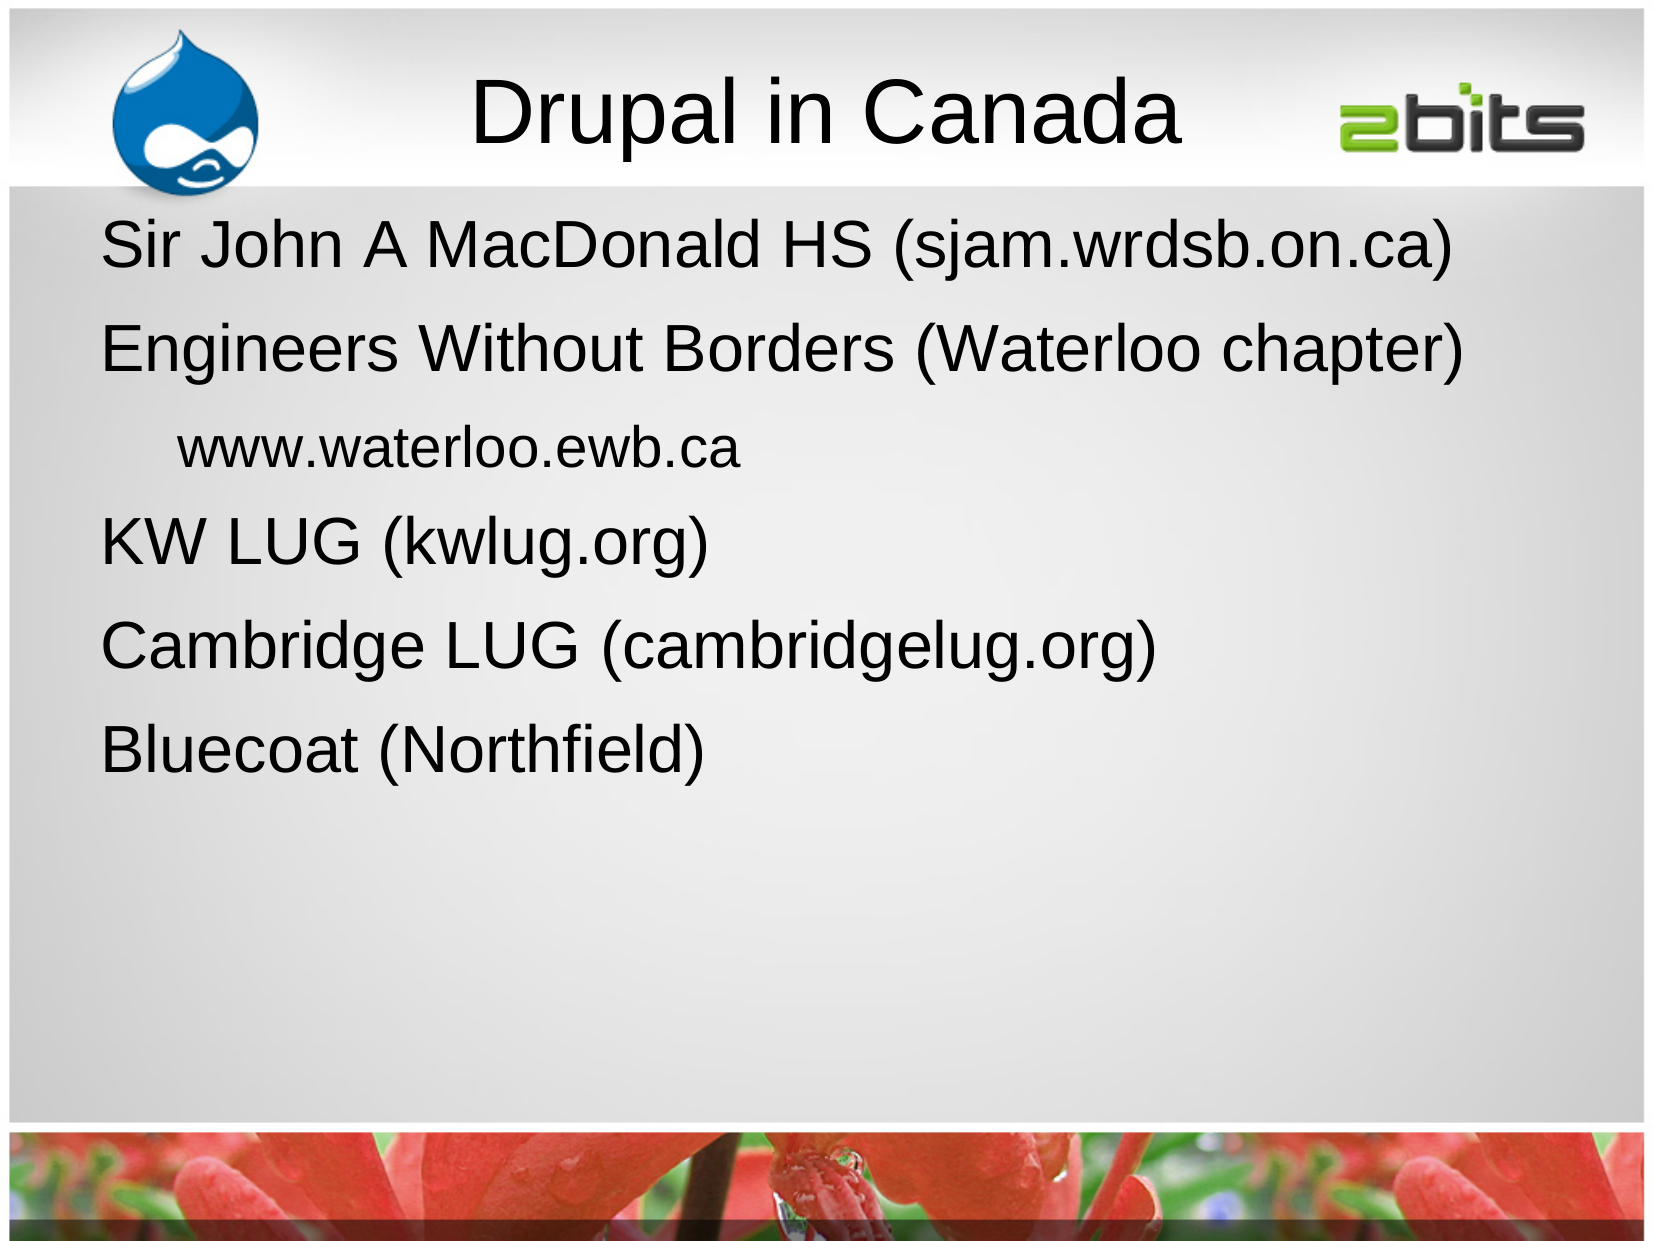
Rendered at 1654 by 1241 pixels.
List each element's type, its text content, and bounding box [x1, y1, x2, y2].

title Drupal in Canada [82, 8, 1571, 206]
list Sir John A MacDonald HS (sjam.wrdsb.on.ca) Engineers Without Borders (Waterloo chapter) www.waterloo.ewb.ca KW LUG (kwlug.org) Cambridge LUG (cambridgelug.org) Bluecoat (Northfield) [82, 206, 1571, 1109]
picture [0, 0, 1654, 1241]
